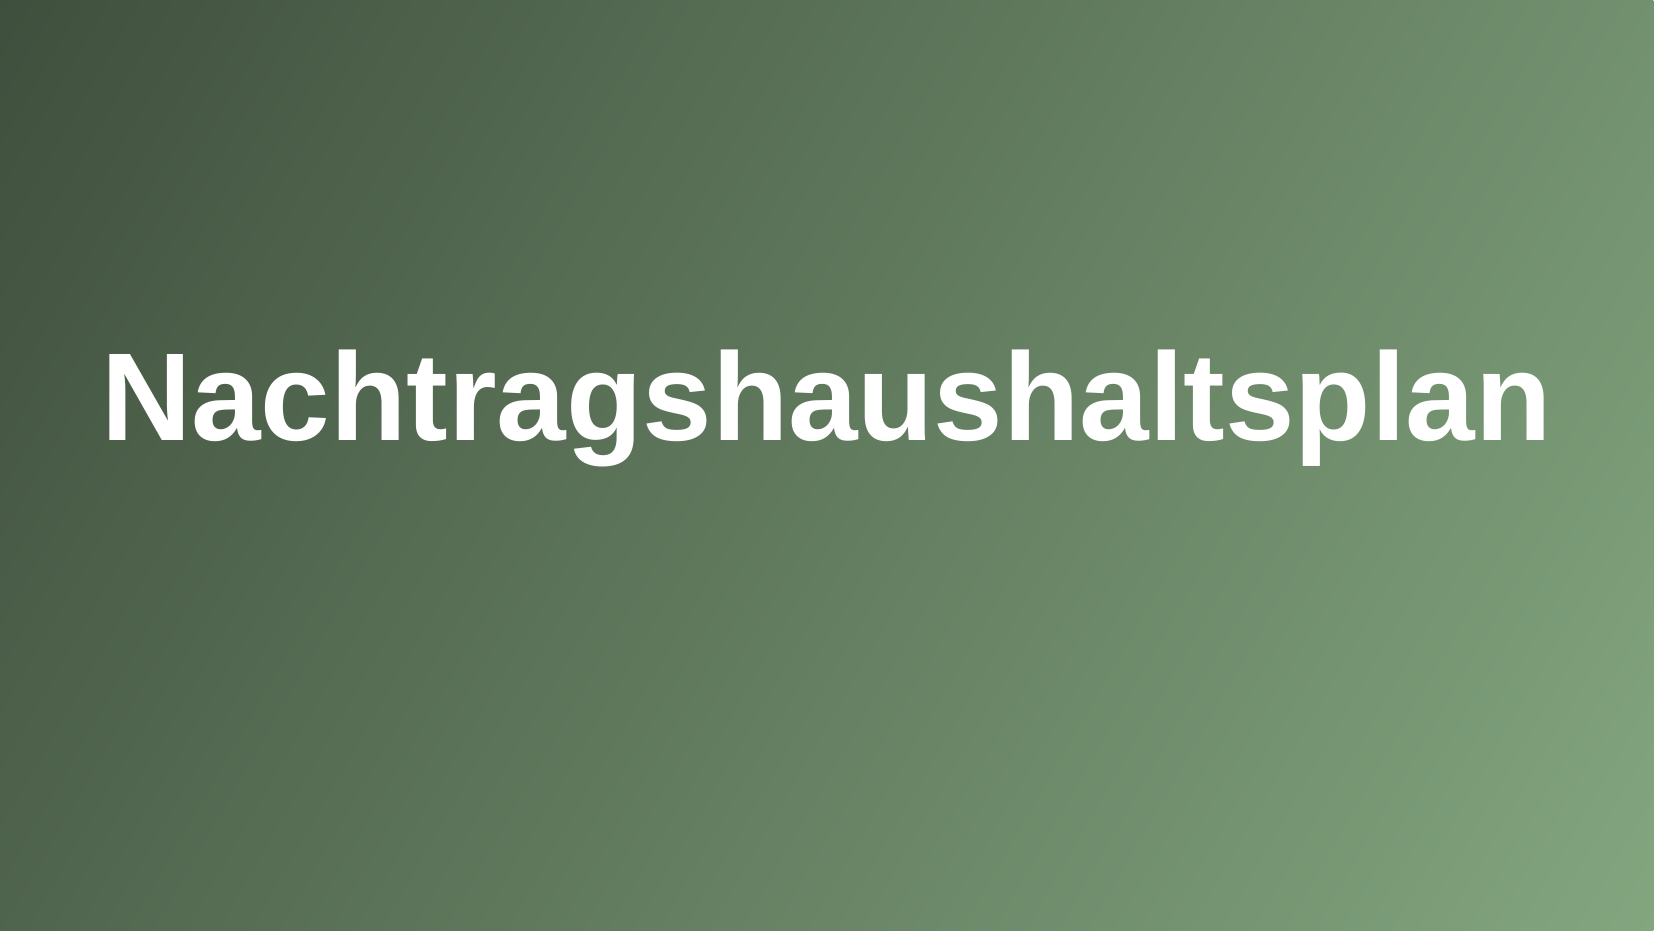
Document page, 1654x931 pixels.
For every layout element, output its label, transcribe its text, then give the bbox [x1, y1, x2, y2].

subtitle Nachtragshaushaltsplan [82, 37, 1571, 757]
